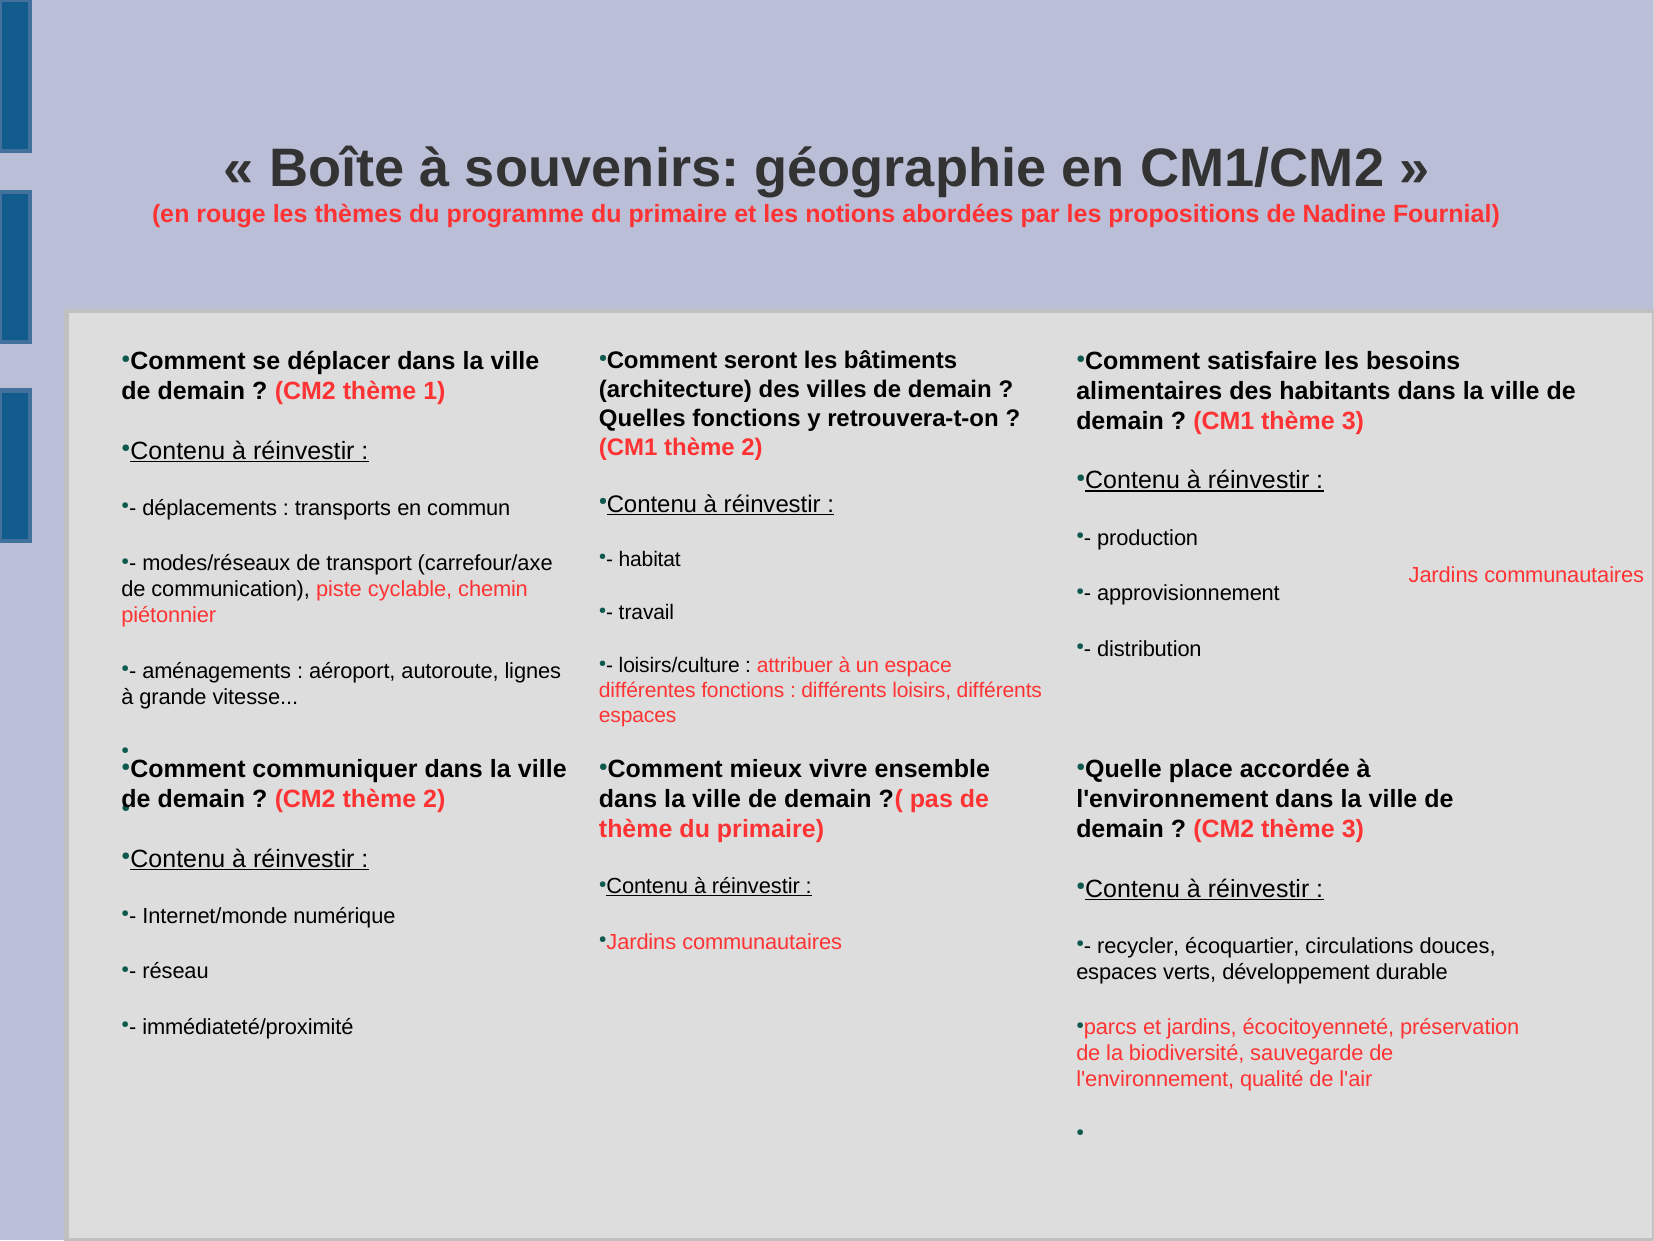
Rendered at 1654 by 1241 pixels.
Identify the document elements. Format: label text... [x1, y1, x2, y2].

title « Boîte à souvenirs: géographie en CM1/CM2 » (en rouge les thèmes du programme du primaire et les notions abordées par les propositions de Nadine Fournial) [121, 91, 1534, 299]
list Comment satisfaire les besoins alimentaires des habitants dans la ville de demain ? (CM1 thème 3) Contenu à réinvestir : - production - approvisionnement - distribution [1076, 344, 1607, 718]
list Comment communiquer dans la ville de demain ? (CM2 thème 2) Contenu à réinvestir : - Internet/monde numérique - réseau - immédiateté/proximité [121, 752, 577, 1126]
list Quelle place accordée à l'environnement dans la ville de demain ? (CM2 thème 3) Contenu à réinvestir : - recycler, écoquartier, circulations douces, espaces verts, développement durable parcs et jardins, écocitoyenneté, préservation de la biodiversité, sauvegarde de l'environnement, qualité de l'air [1076, 752, 1531, 1180]
list Comment seront les bâtiments (architecture) des villes de demain ? Quelles fonctions y retrouvera-t-on ? (CM1 thème 2) Contenu à réinvestir : - habitat - travail - loisirs/culture : attribuer à un espace différentes fonctions : différents loisirs, différents espaces [598, 344, 1054, 728]
text_box Jardins communautaires [1393, 555, 1654, 595]
list Comment mieux vivre ensemble dans la ville de demain ?( pas de thème du primaire) Contenu à réinvestir : Jardins communautaires [598, 752, 1054, 1126]
list Comment se déplacer dans la ville de demain ? (CM2 thème 1) Contenu à réinvestir : - déplacements : transports en commun - modes/réseaux de transport (carrefour/axe de communication), piste cyclable, chemin piétonnier - aménagements : aéroport, autoroute, lignes à grande vitesse... [121, 344, 577, 752]
